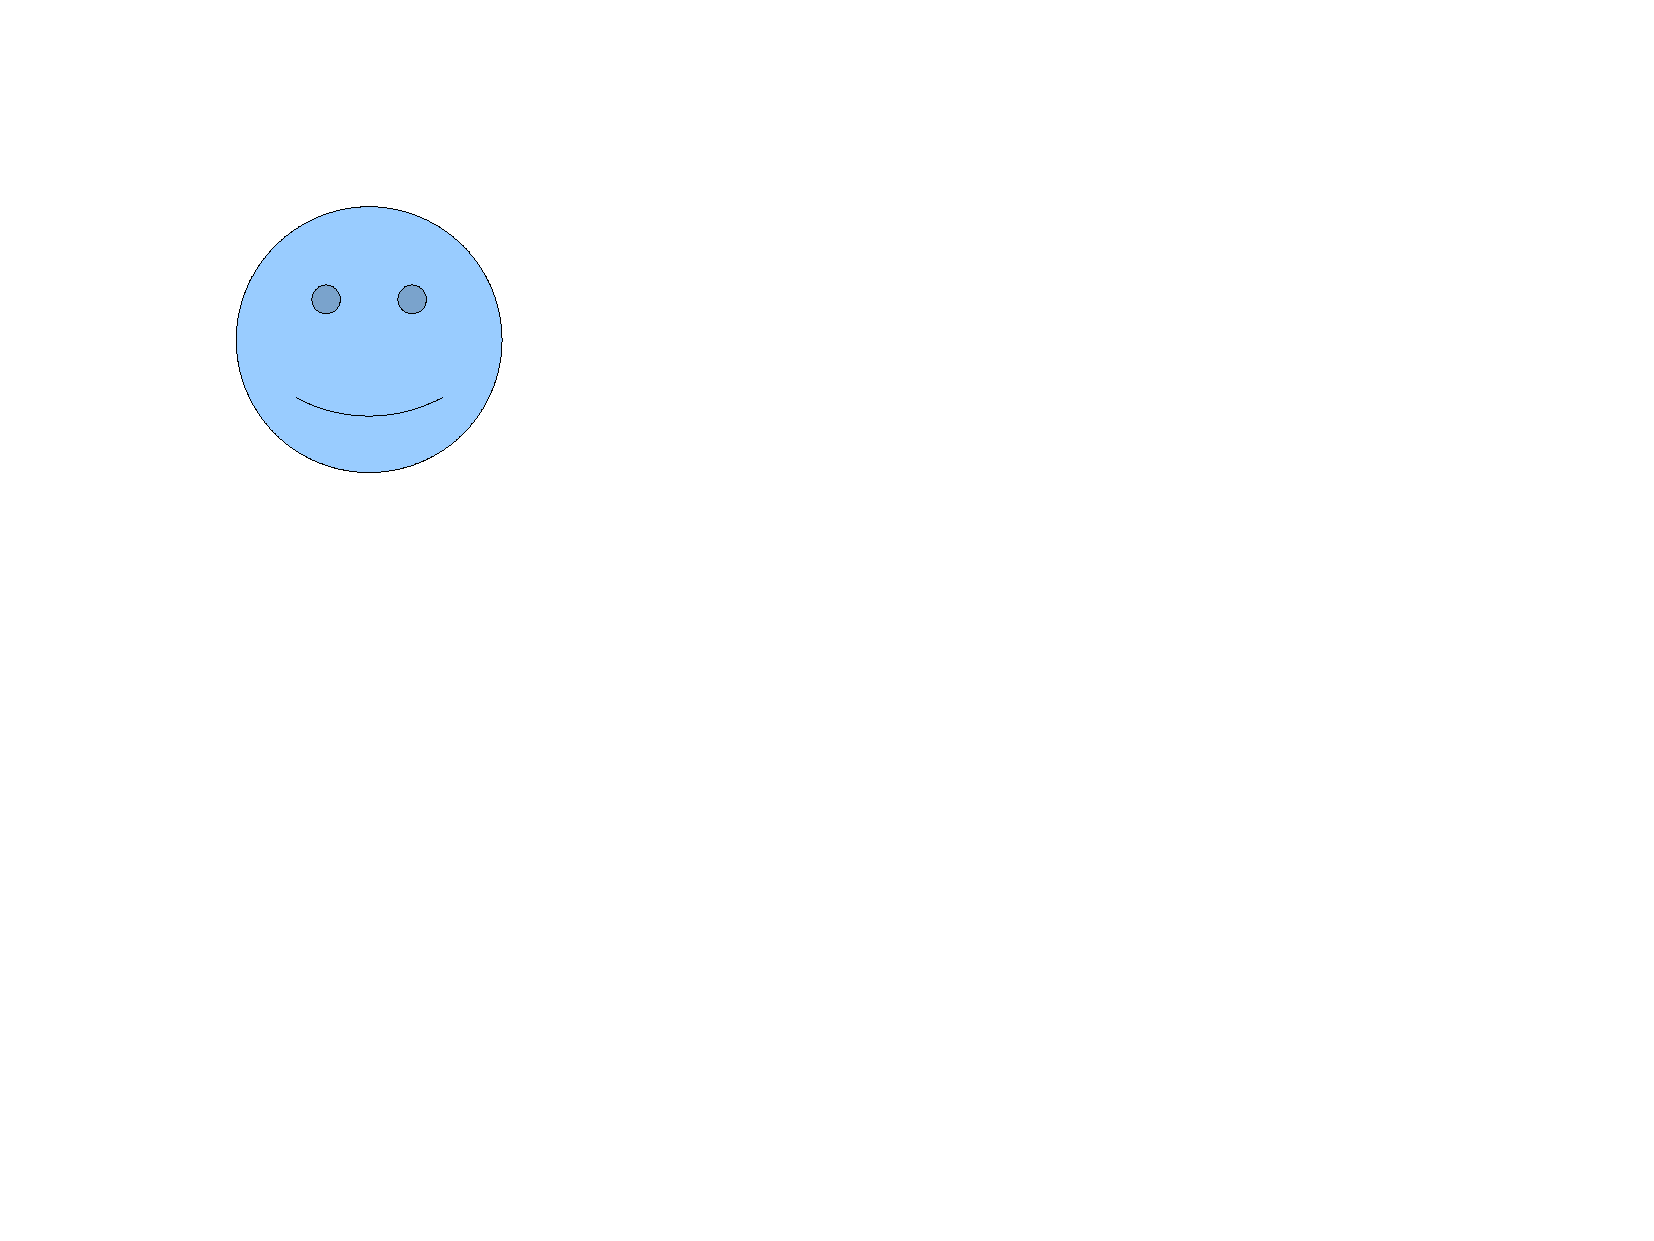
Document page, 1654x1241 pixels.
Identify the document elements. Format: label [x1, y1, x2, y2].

text_box [236, 206, 503, 473]
